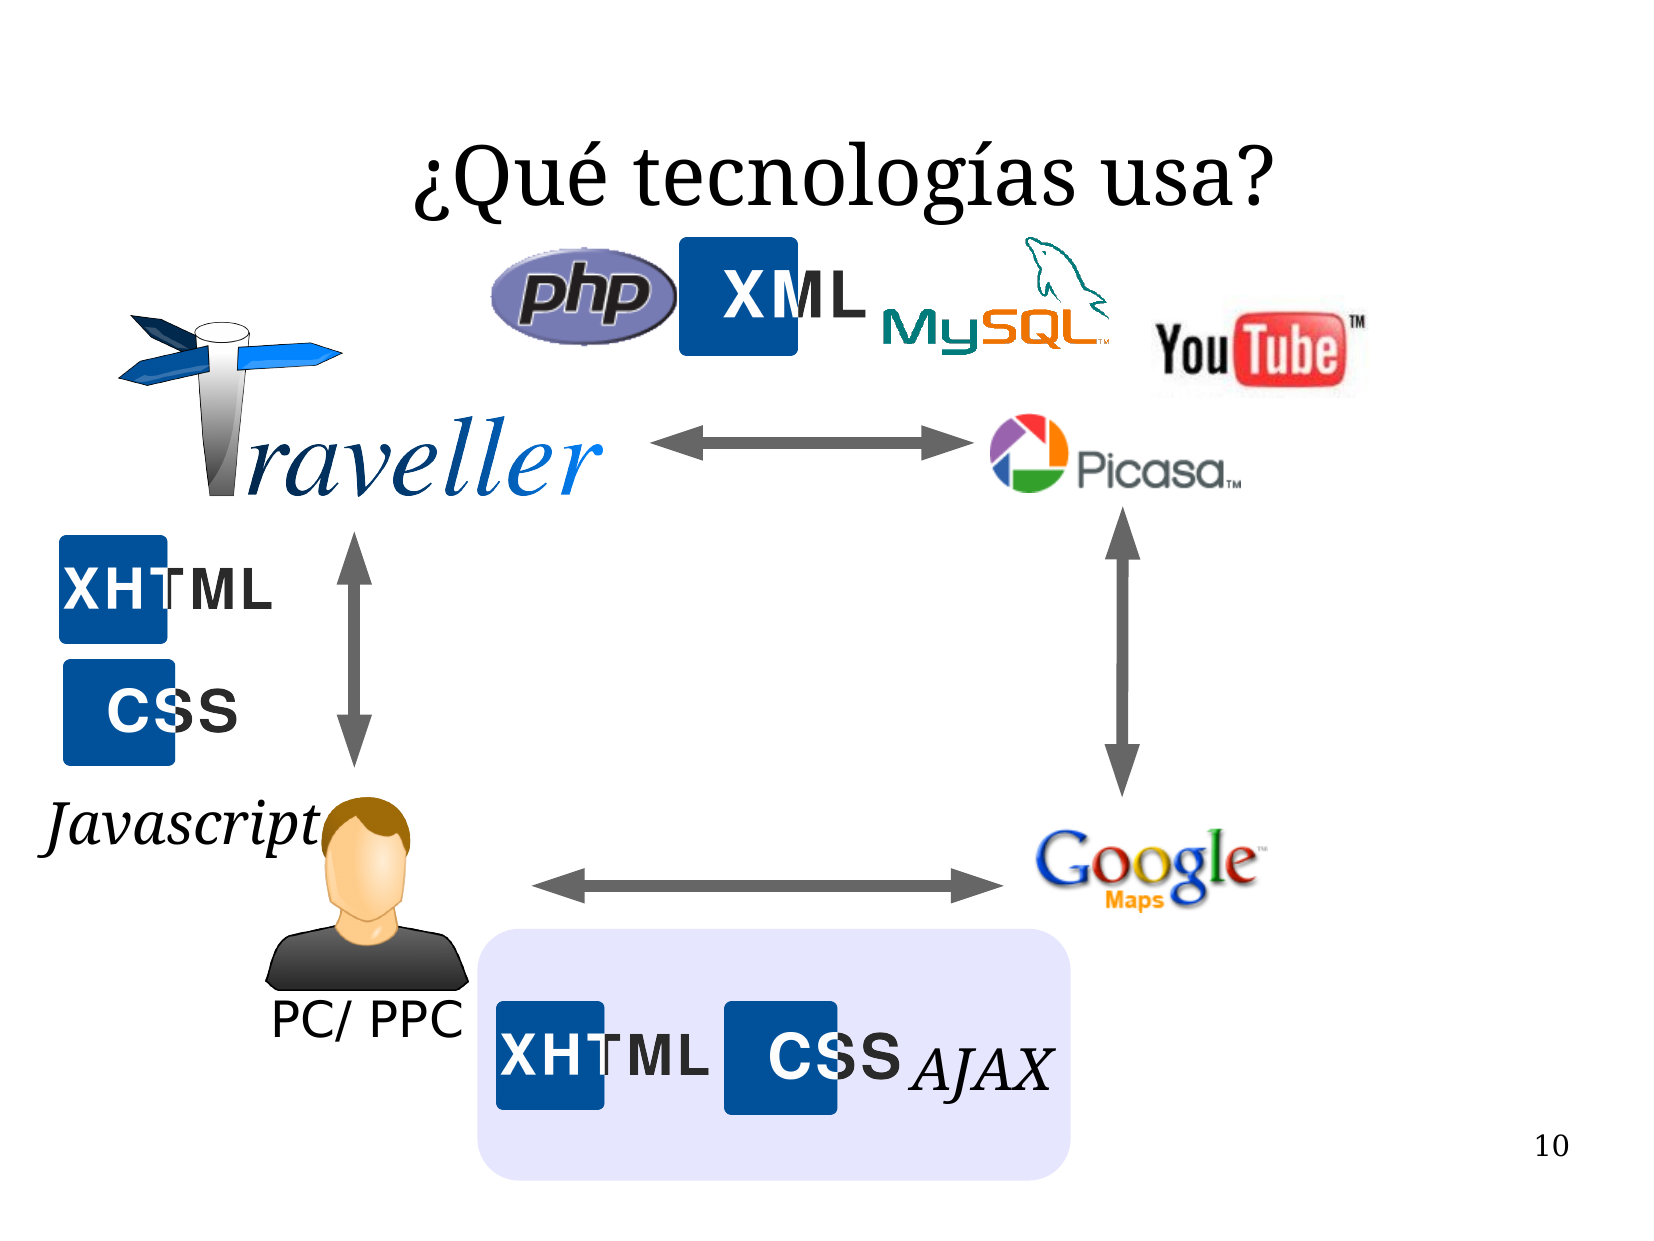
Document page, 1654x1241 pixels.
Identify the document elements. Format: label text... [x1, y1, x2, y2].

picture [990, 413, 1241, 493]
title ¿Qué tecnologías usa? [82, 18, 1571, 288]
picture [265, 797, 469, 991]
picture [496, 1001, 718, 1110]
text_box [477, 928, 1071, 1181]
picture [880, 234, 1112, 356]
picture [1033, 826, 1268, 913]
subtitle [82, 297, 1571, 1117]
picture [63, 659, 252, 766]
text_box PC/ PPC [252, 992, 475, 1071]
picture [724, 1001, 915, 1115]
picture [118, 237, 874, 502]
picture [59, 535, 281, 644]
text_box AJAX [915, 1021, 1059, 1095]
picture [1151, 295, 1370, 398]
text_box Javascript [31, 775, 305, 849]
